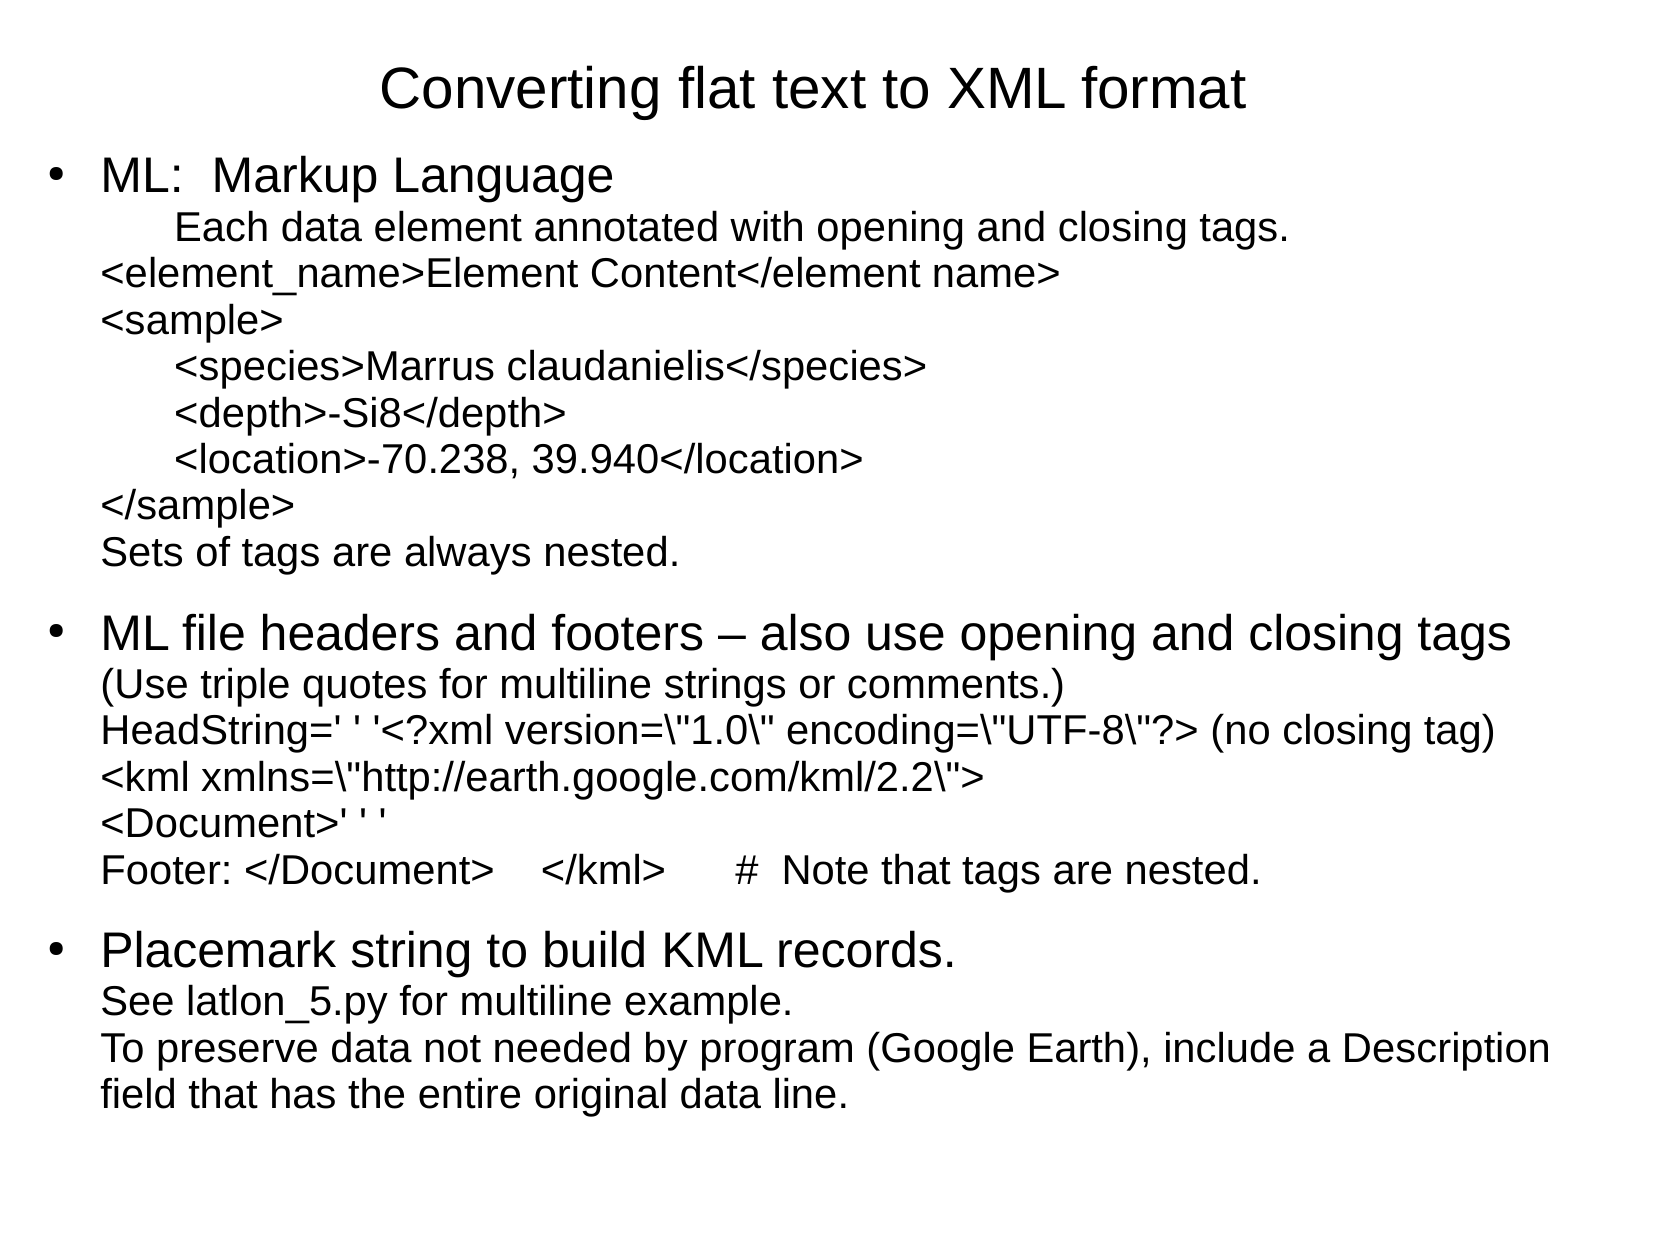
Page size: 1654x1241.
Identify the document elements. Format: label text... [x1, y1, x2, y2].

list ML: Markup Language Each data element annotated with opening and closing tags. <element_name>Element Content</element name> <sample> <species>Marrus claudanielis</species> <depth>-Si8</depth> <location>-70.238, 39.940</location> </sample> Sets of tags are always nested. ML file headers and footers – also use opening and closing tags (Use triple quotes for multiline strings or comments.) HeadString=' ' '<?xml version=\"1.0\" encoding=\"UTF-8\"?> (no closing tag) <kml xmlns=\"http://earth.google.com/kml/2.2\"> <Document>' ' ' Footer: </Document> </kml> # Note that tags are nested. Placemark string to build KML records. See latlon_5.py for multiline example. To preserve data not needed by program (Google Earth), include a Description field that has the entire original data line. [29, 147, 1595, 1152]
title Converting flat text to XML format [59, 29, 1548, 147]
